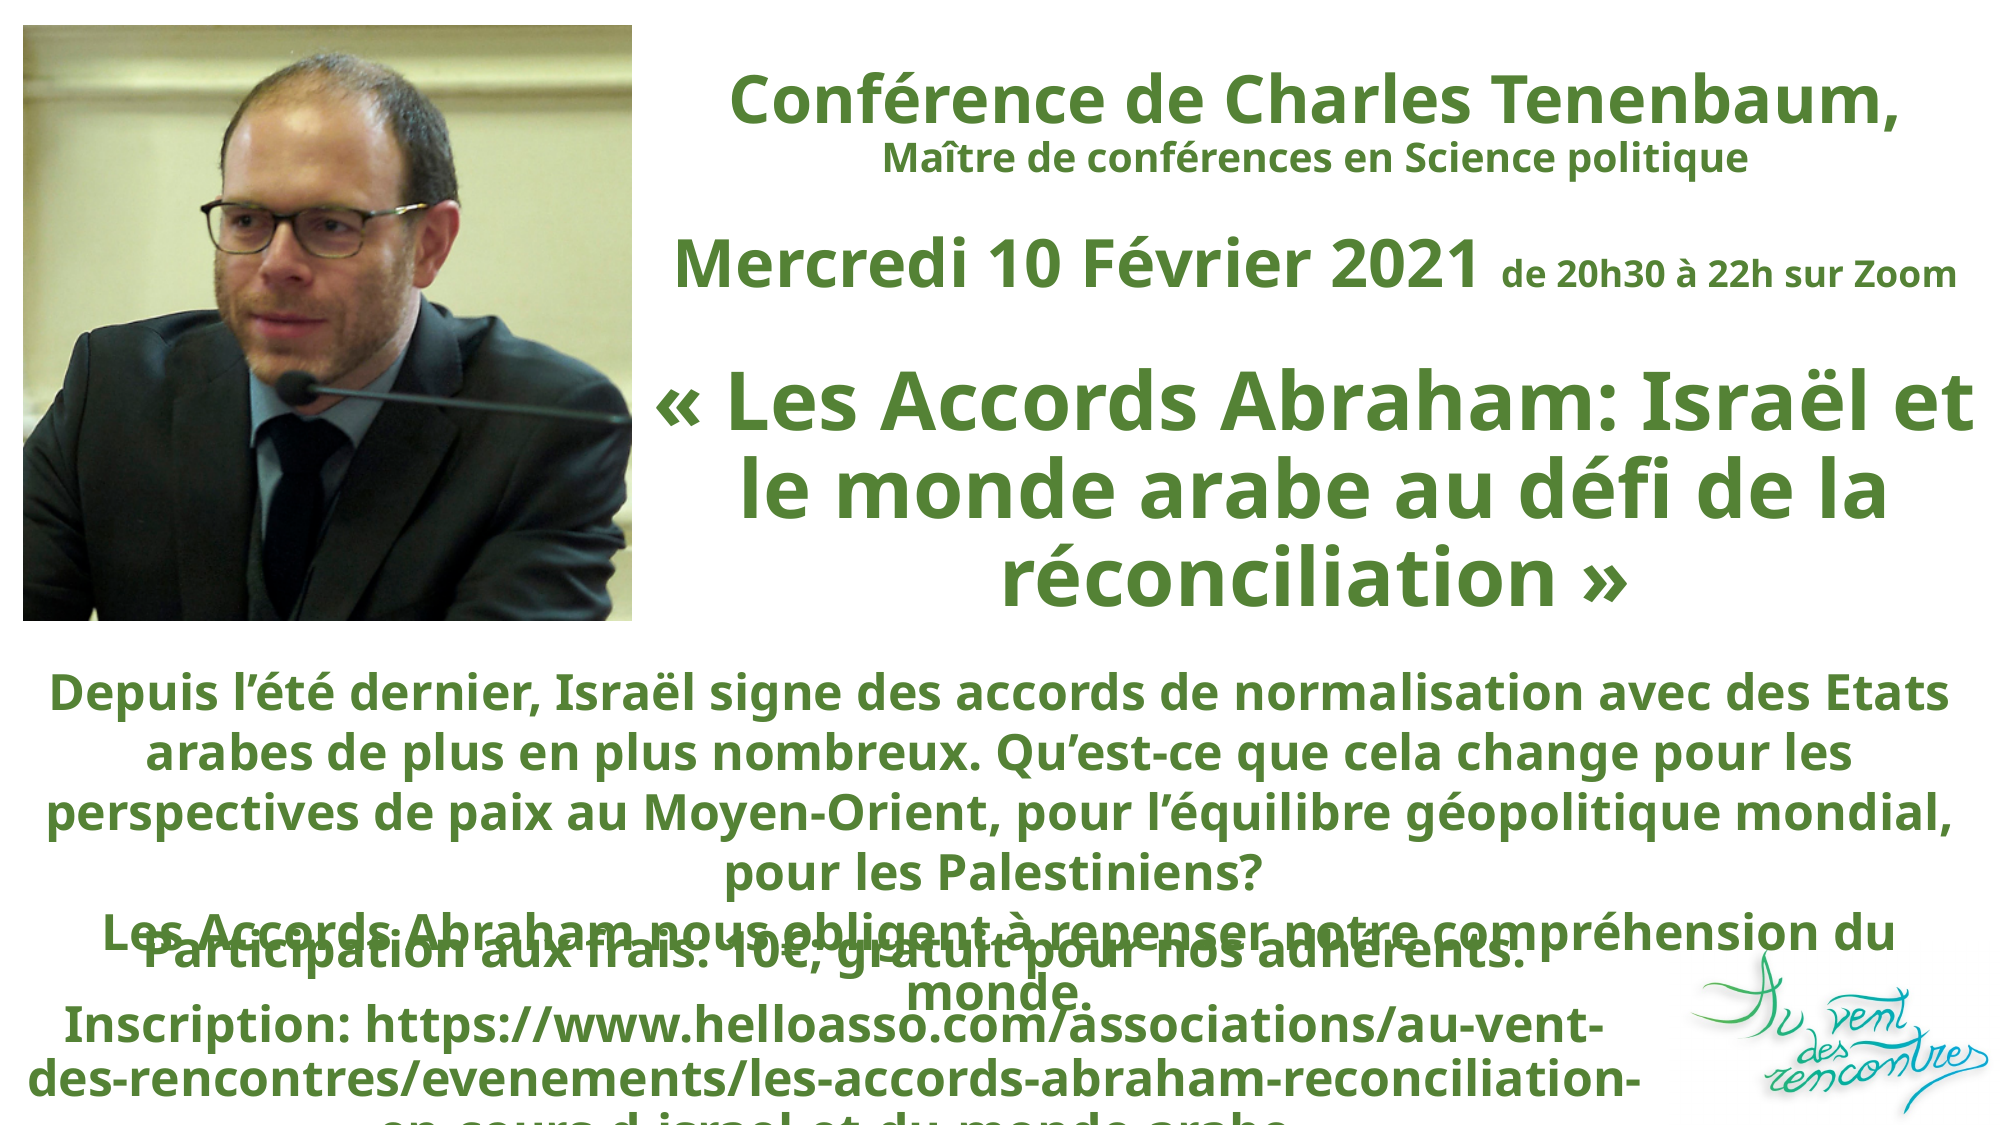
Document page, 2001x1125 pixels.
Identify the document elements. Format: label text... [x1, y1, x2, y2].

title Conférence de Charles Tenenbaum, Maître de conférences en Science politique Mercredi 10 Février 2021 de 20h30 à 22h sur Zoom « Les Accords Abraham: Israël et le monde arabe au défi de la réconciliation » [631, 56, 2000, 632]
subtitle Participation aux frais: 10€; gratuit pour nos adhérents. Inscription: https://www.helloasso.com/associations/au-vent-des-rencontres/evenements/les-accords-abraham-reconciliation-en-cours-d-israel-et-du-monde-arabe [0, 917, 1670, 1125]
text_box Depuis l’été dernier, Israël signe des accords de normalisation avec des Etats arabes de plus en plus nombreux. Qu’est-ce que cela change pour les perspectives de paix au Moyen-Orient, pour l’équilibre géopolitique mondial, pour les Palestiniens? Les Accords Abraham nous obligent à repenser notre compréhension du monde. [0, 652, 2000, 850]
picture [1669, 941, 2000, 1125]
picture [23, 25, 632, 621]
